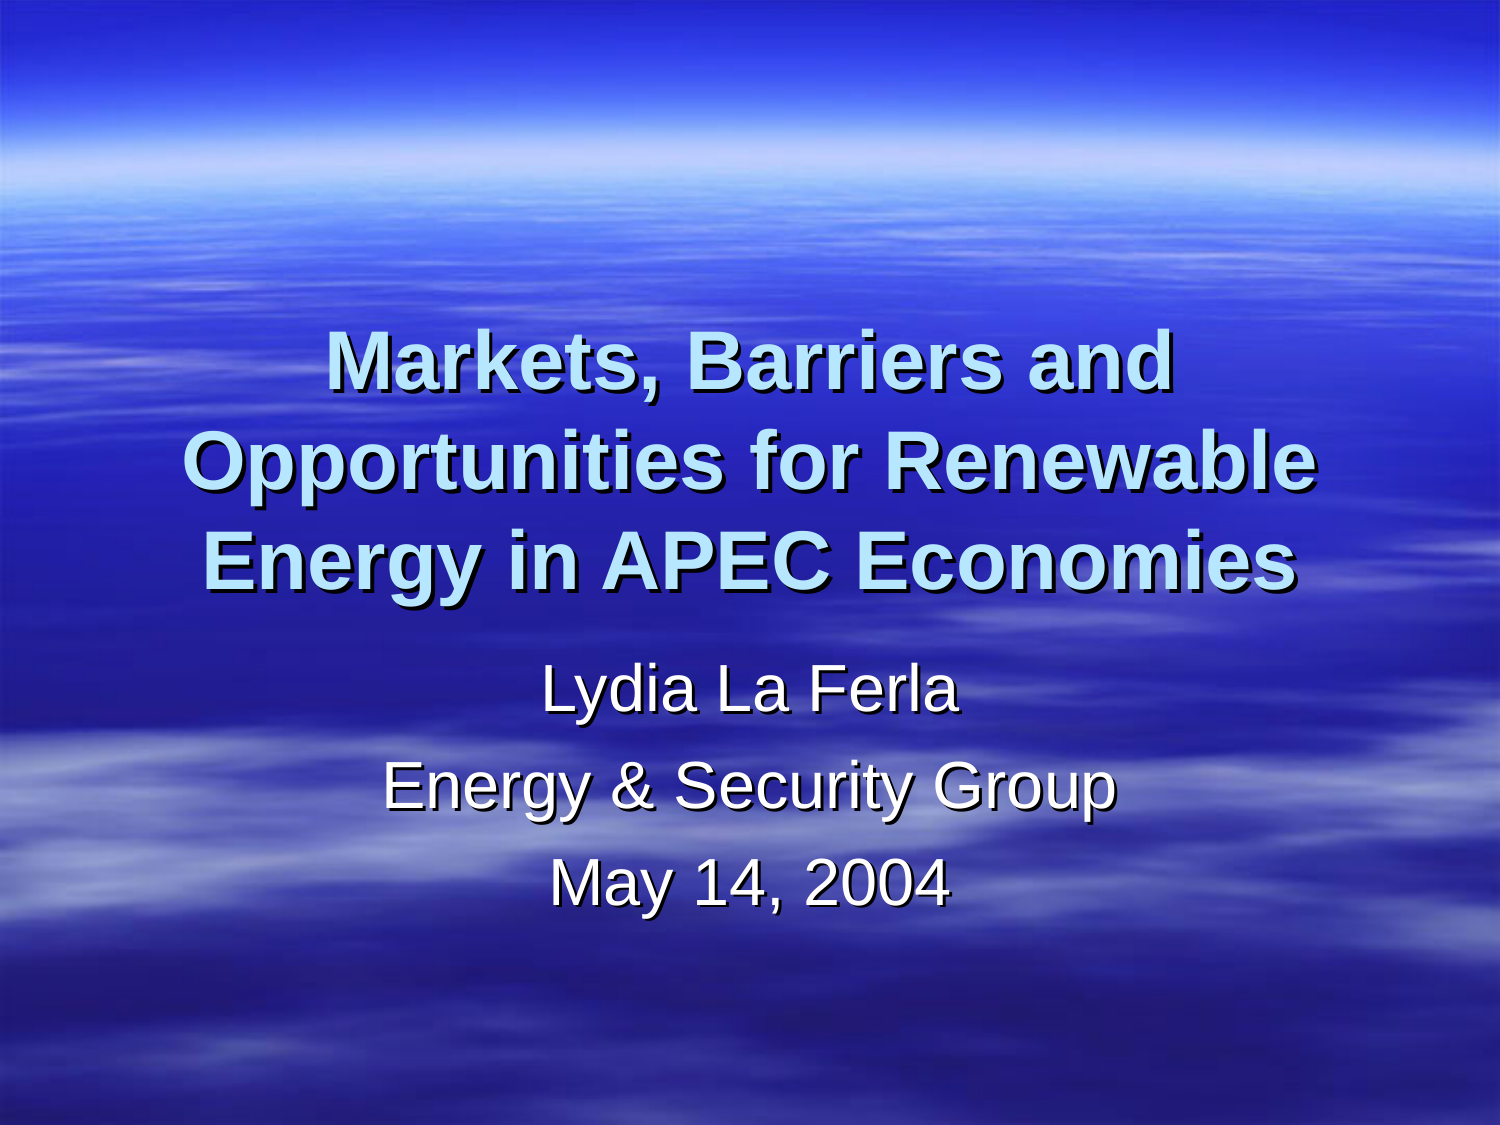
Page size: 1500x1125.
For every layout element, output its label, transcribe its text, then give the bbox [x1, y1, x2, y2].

picture [0, 0, 1500, 1125]
title Markets, Barriers and Opportunities for Renewable Energy in APEC Economies [112, 324, 1388, 588]
subtitle Lydia La Ferla Energy & Security Group May 14, 2004 [225, 637, 1276, 925]
